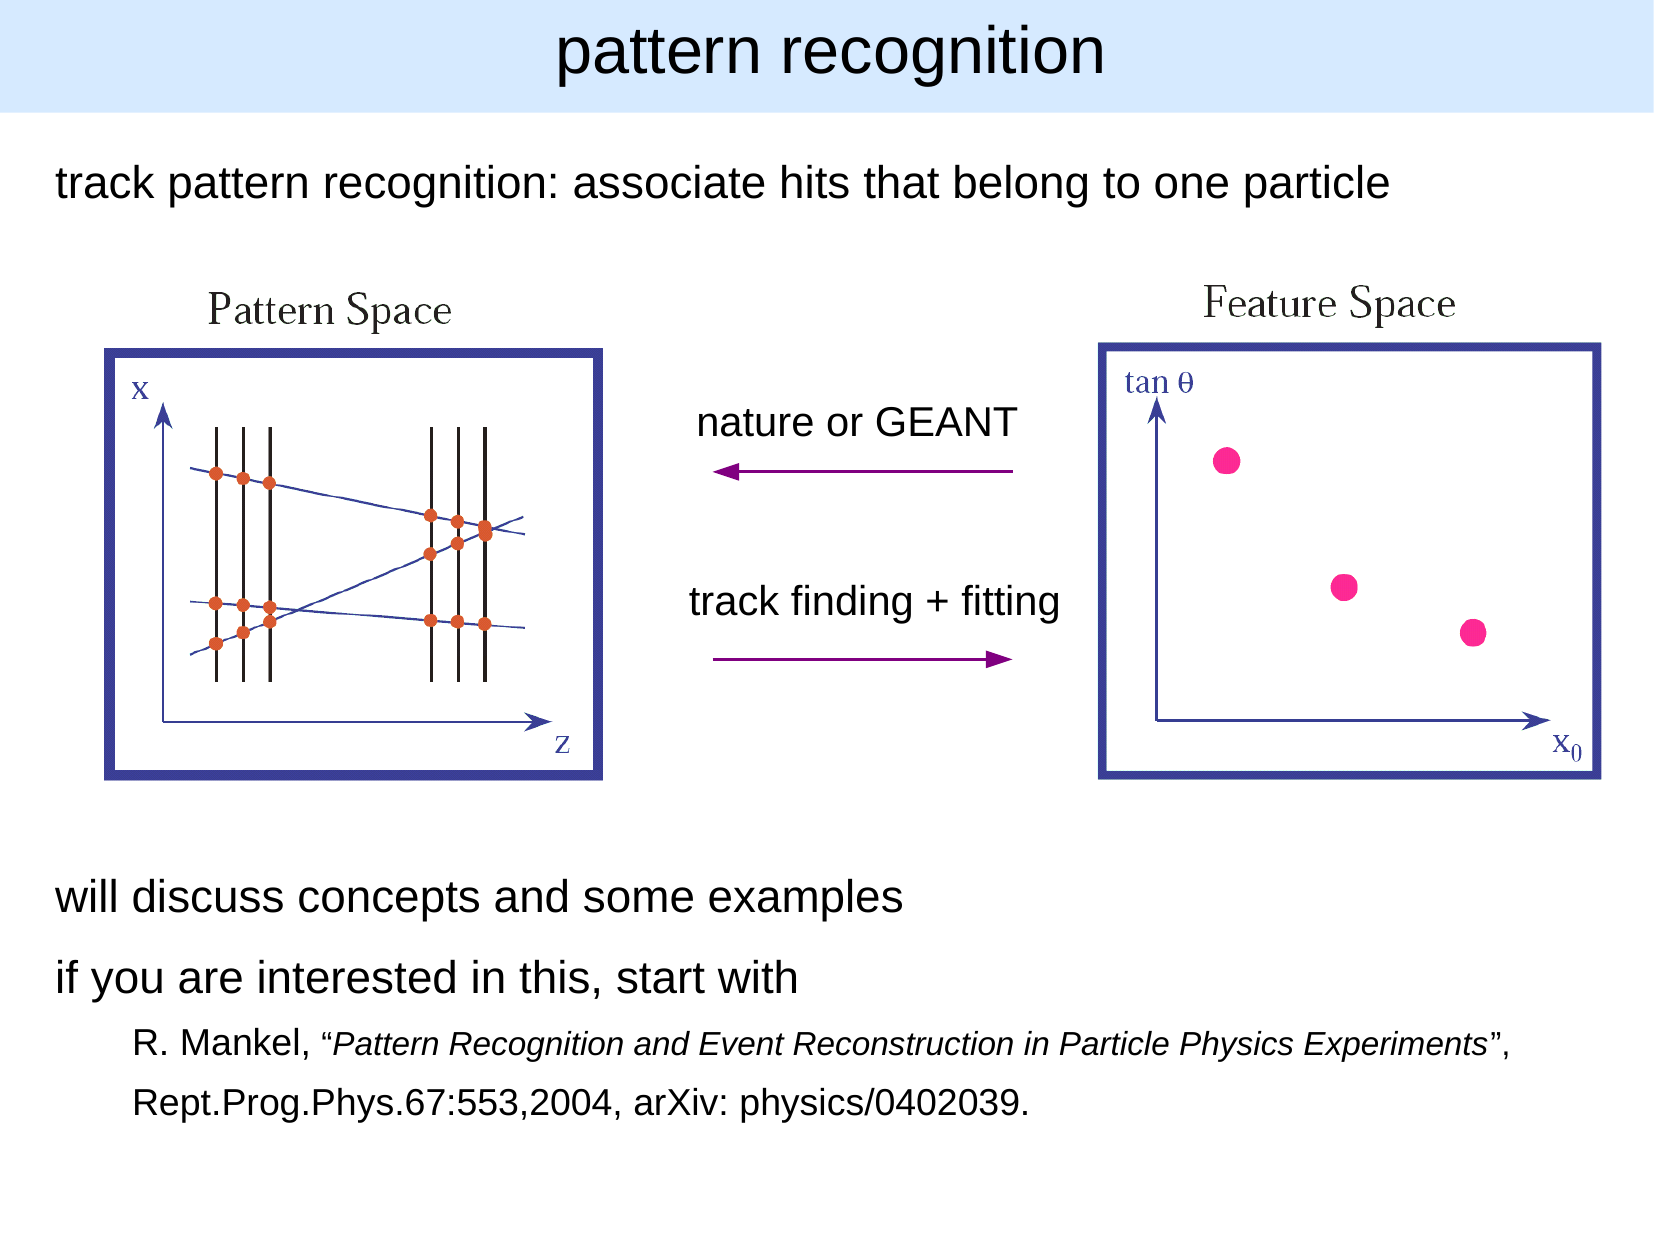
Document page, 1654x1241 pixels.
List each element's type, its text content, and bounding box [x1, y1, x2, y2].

list will discuss concepts and some examples if you are interested in this, start with R. Mankel, “Pattern Recognition and Event Reconstruction in Particle Physics Experiments”, Rept.Prog.Phys.67:553,2004, arXiv: physics/0402039. [37, 871, 1651, 1185]
title pattern recognition [86, 0, 1576, 100]
picture [88, 284, 614, 792]
picture [1085, 272, 1611, 791]
text_box nature or GEANT [681, 390, 1034, 468]
list track pattern recognition: associate hits that belong to one particle [37, 156, 1613, 263]
text_box track finding + fitting [674, 570, 1077, 648]
